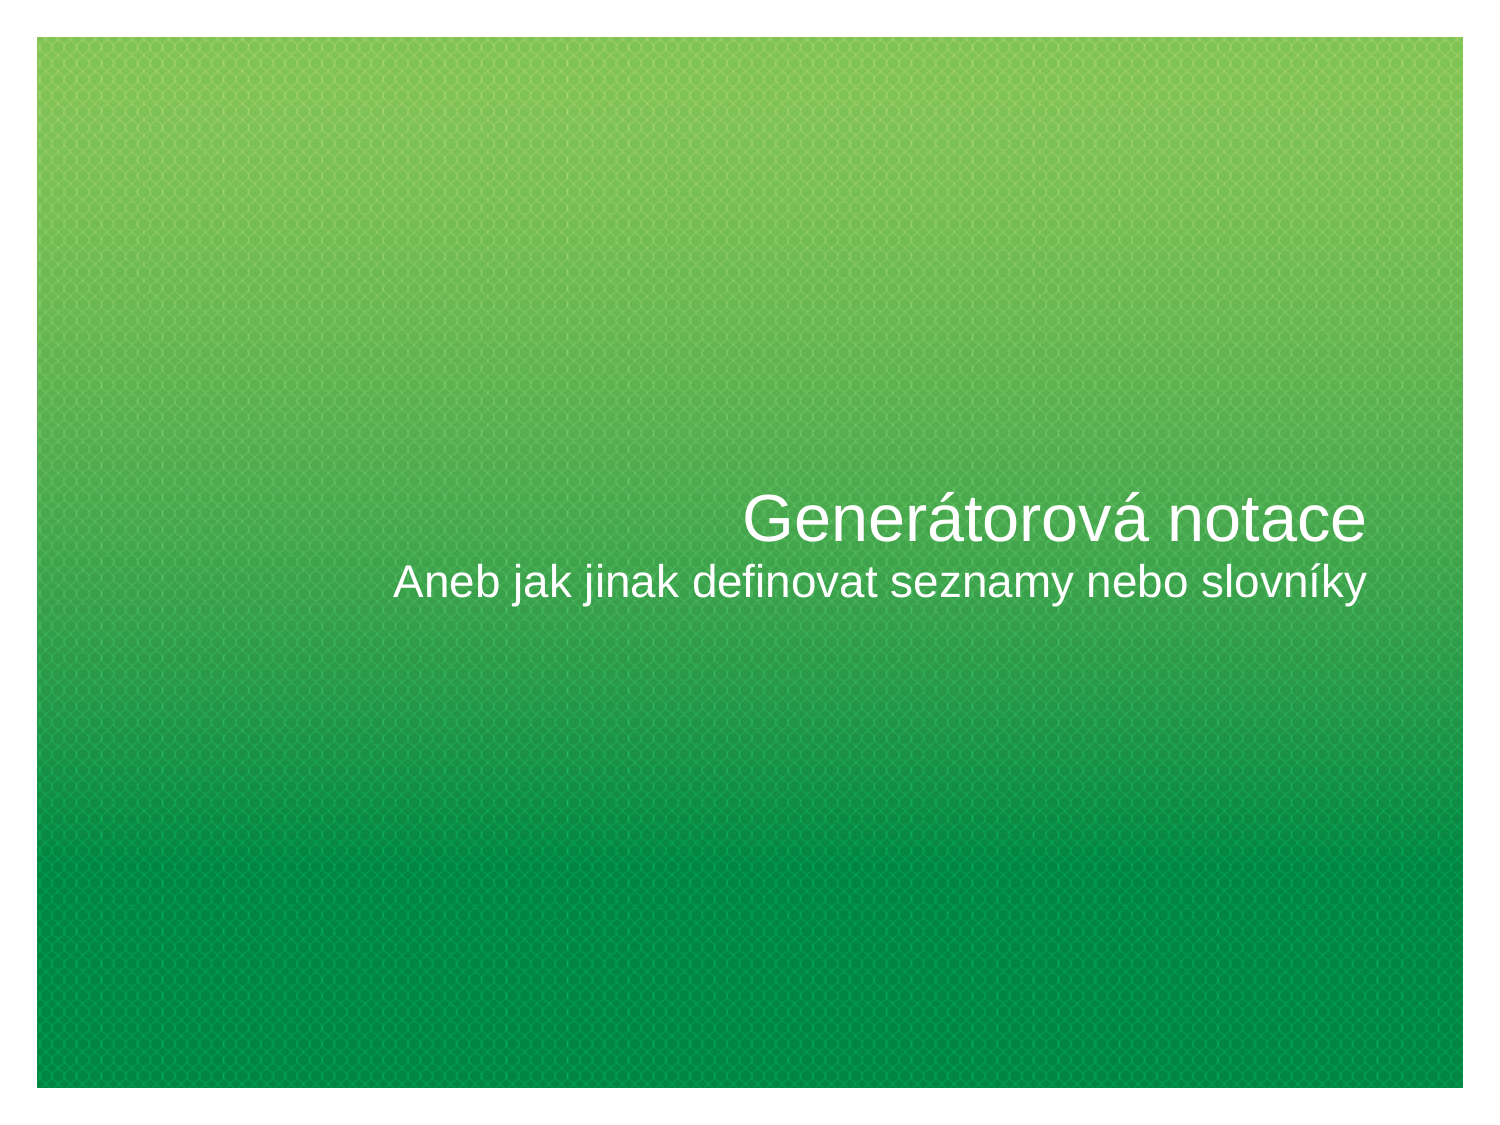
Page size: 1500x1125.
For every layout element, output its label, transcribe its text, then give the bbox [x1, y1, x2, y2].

picture [37, 37, 1463, 1088]
title Generátorová notace Aneb jak jinak definovat seznamy nebo slovníky [135, 450, 1369, 638]
